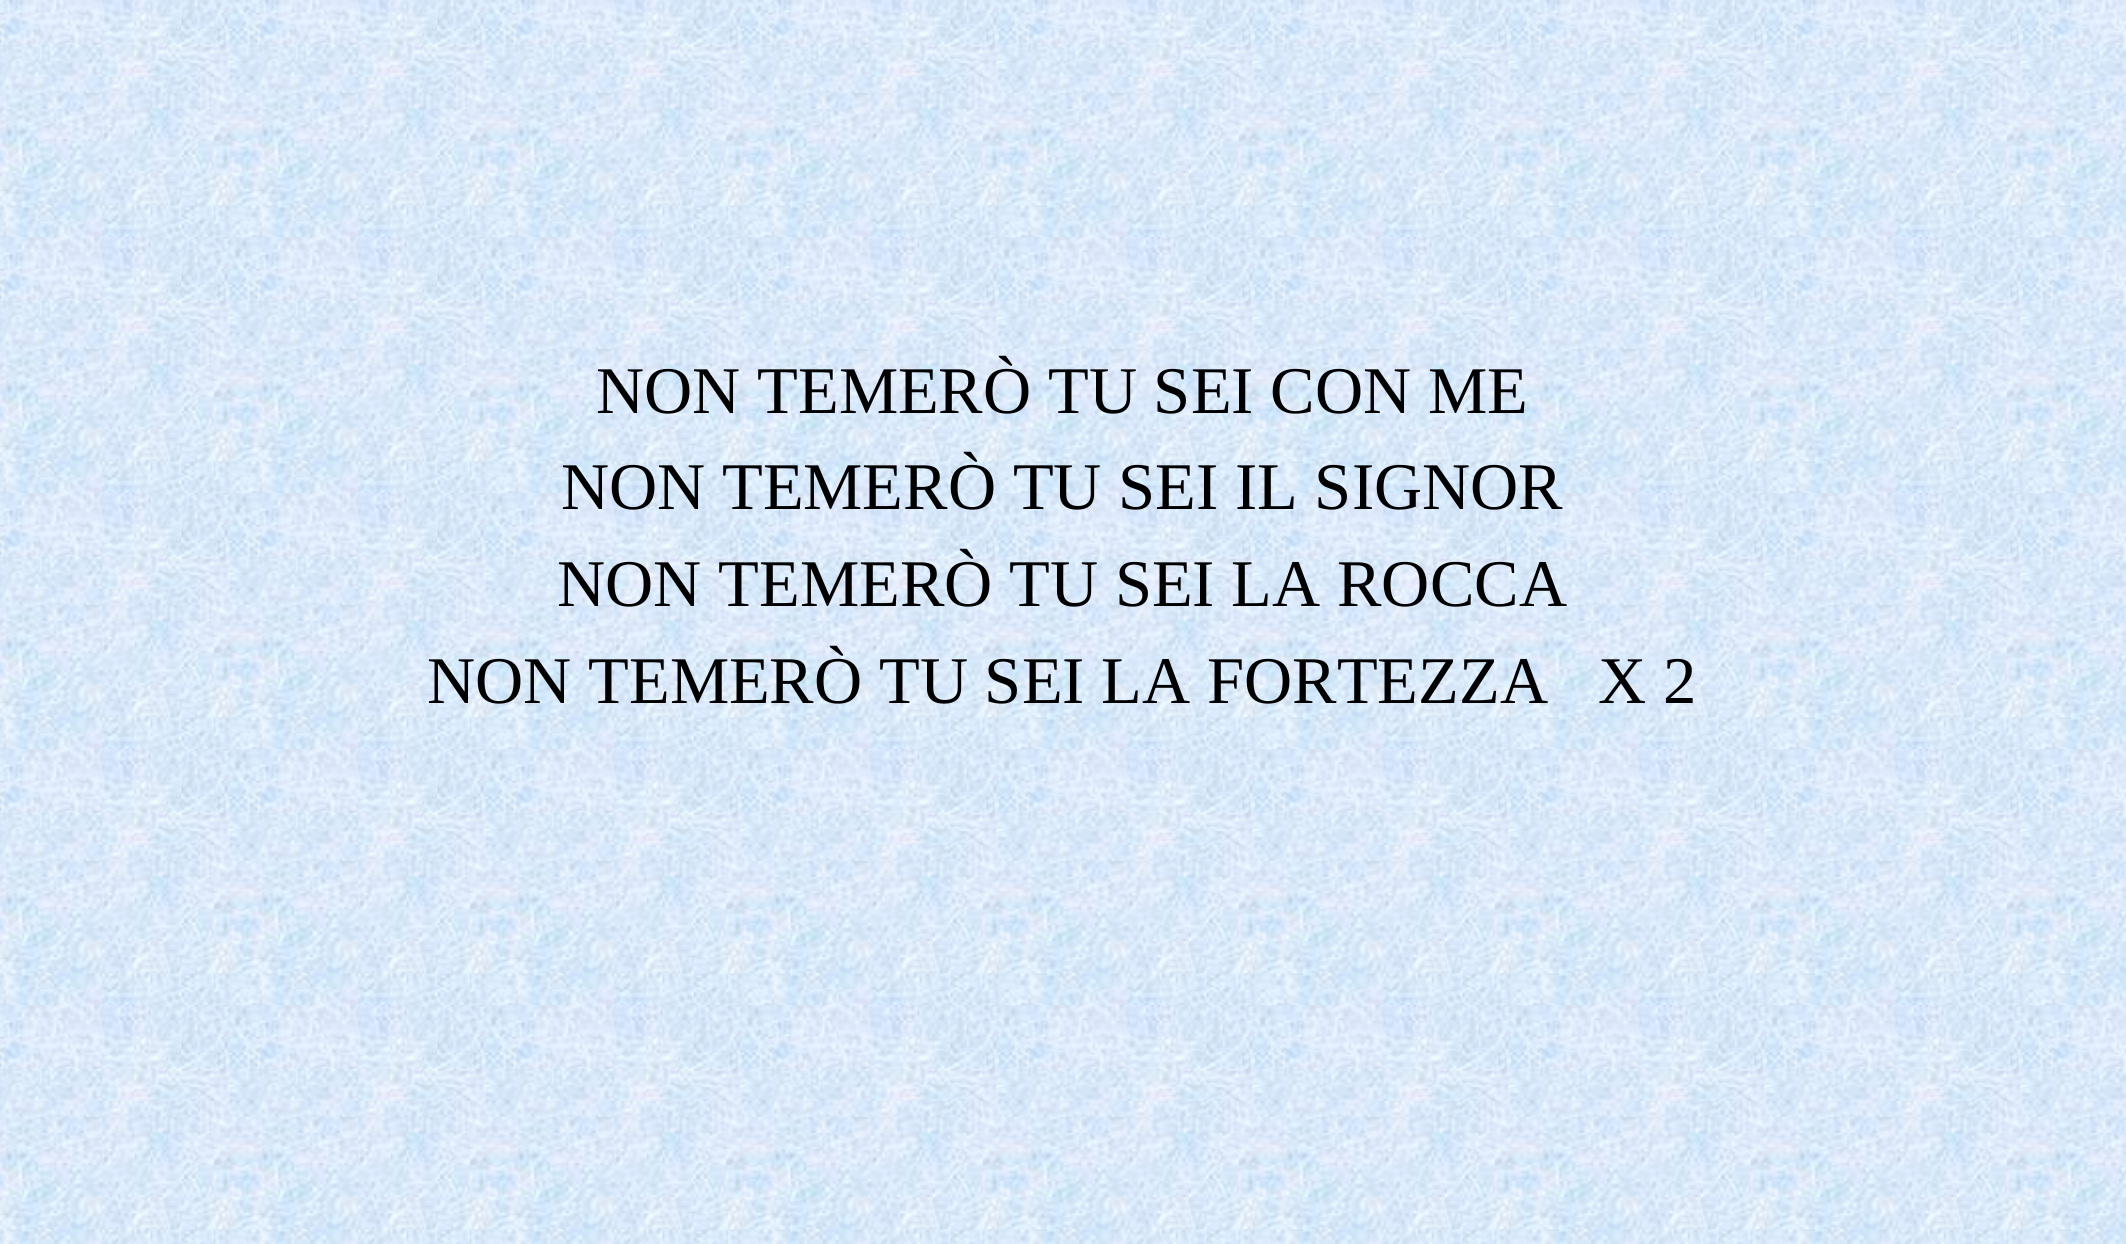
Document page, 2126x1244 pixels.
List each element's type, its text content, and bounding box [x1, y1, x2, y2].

subtitle NON TEMERÒ TU SEI CON ME NON TEMERÒ TU SEI IL SIGNOR NON TEMERÒ TU SEI LA ROCCA NON TEMERÒ TU SEI LA FORTEZZA X 2 [106, 49, 2020, 1110]
picture [0, 0, 2126, 1244]
